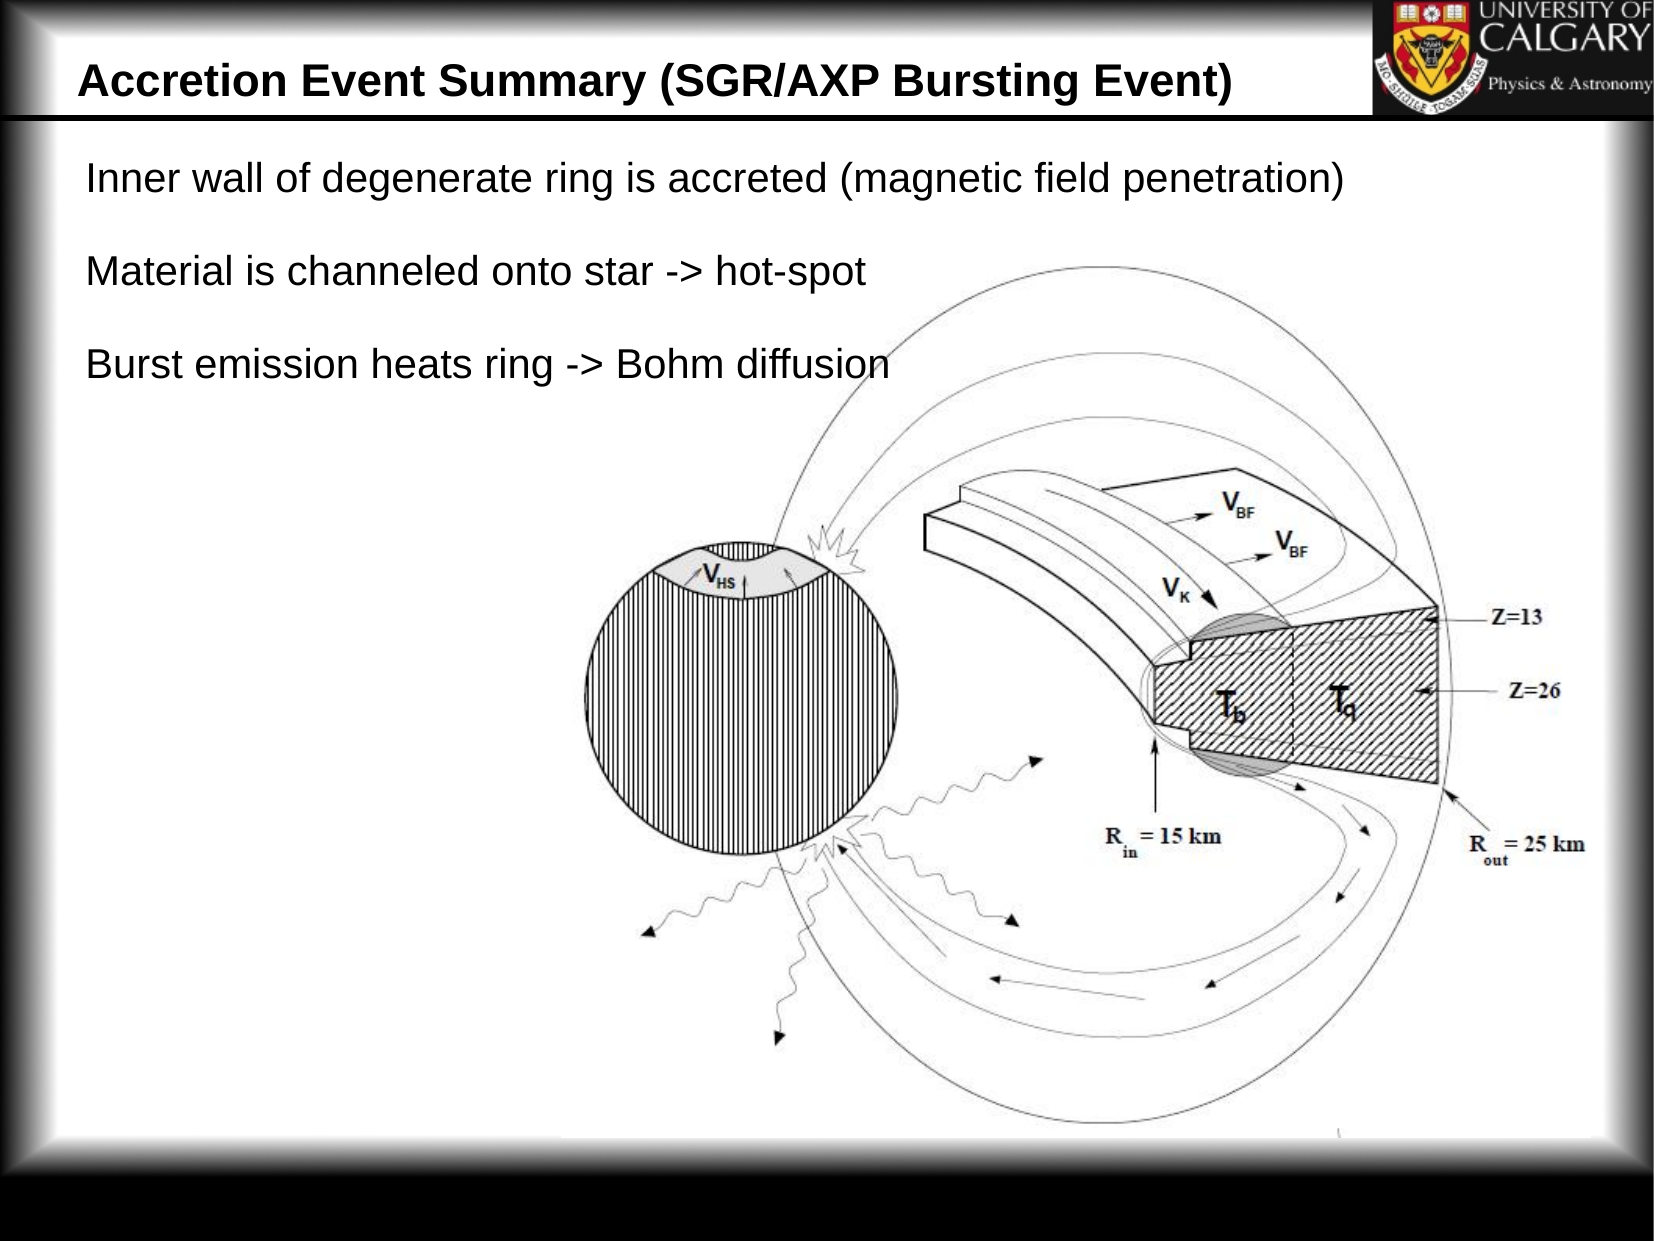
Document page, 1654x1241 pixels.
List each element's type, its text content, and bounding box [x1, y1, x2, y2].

picture [0, 121, 1654, 1241]
text_box Inner wall of degenerate ring is accreted (magnetic field penetration) Material is channeled onto star -> hot-spot Burst emission heats ring -> Bohm diffusion [59, 147, 1361, 395]
picture [0, 0, 1654, 115]
text_box Accretion Event Summary (SGR/AXP Bursting Event) [59, 45, 1252, 115]
